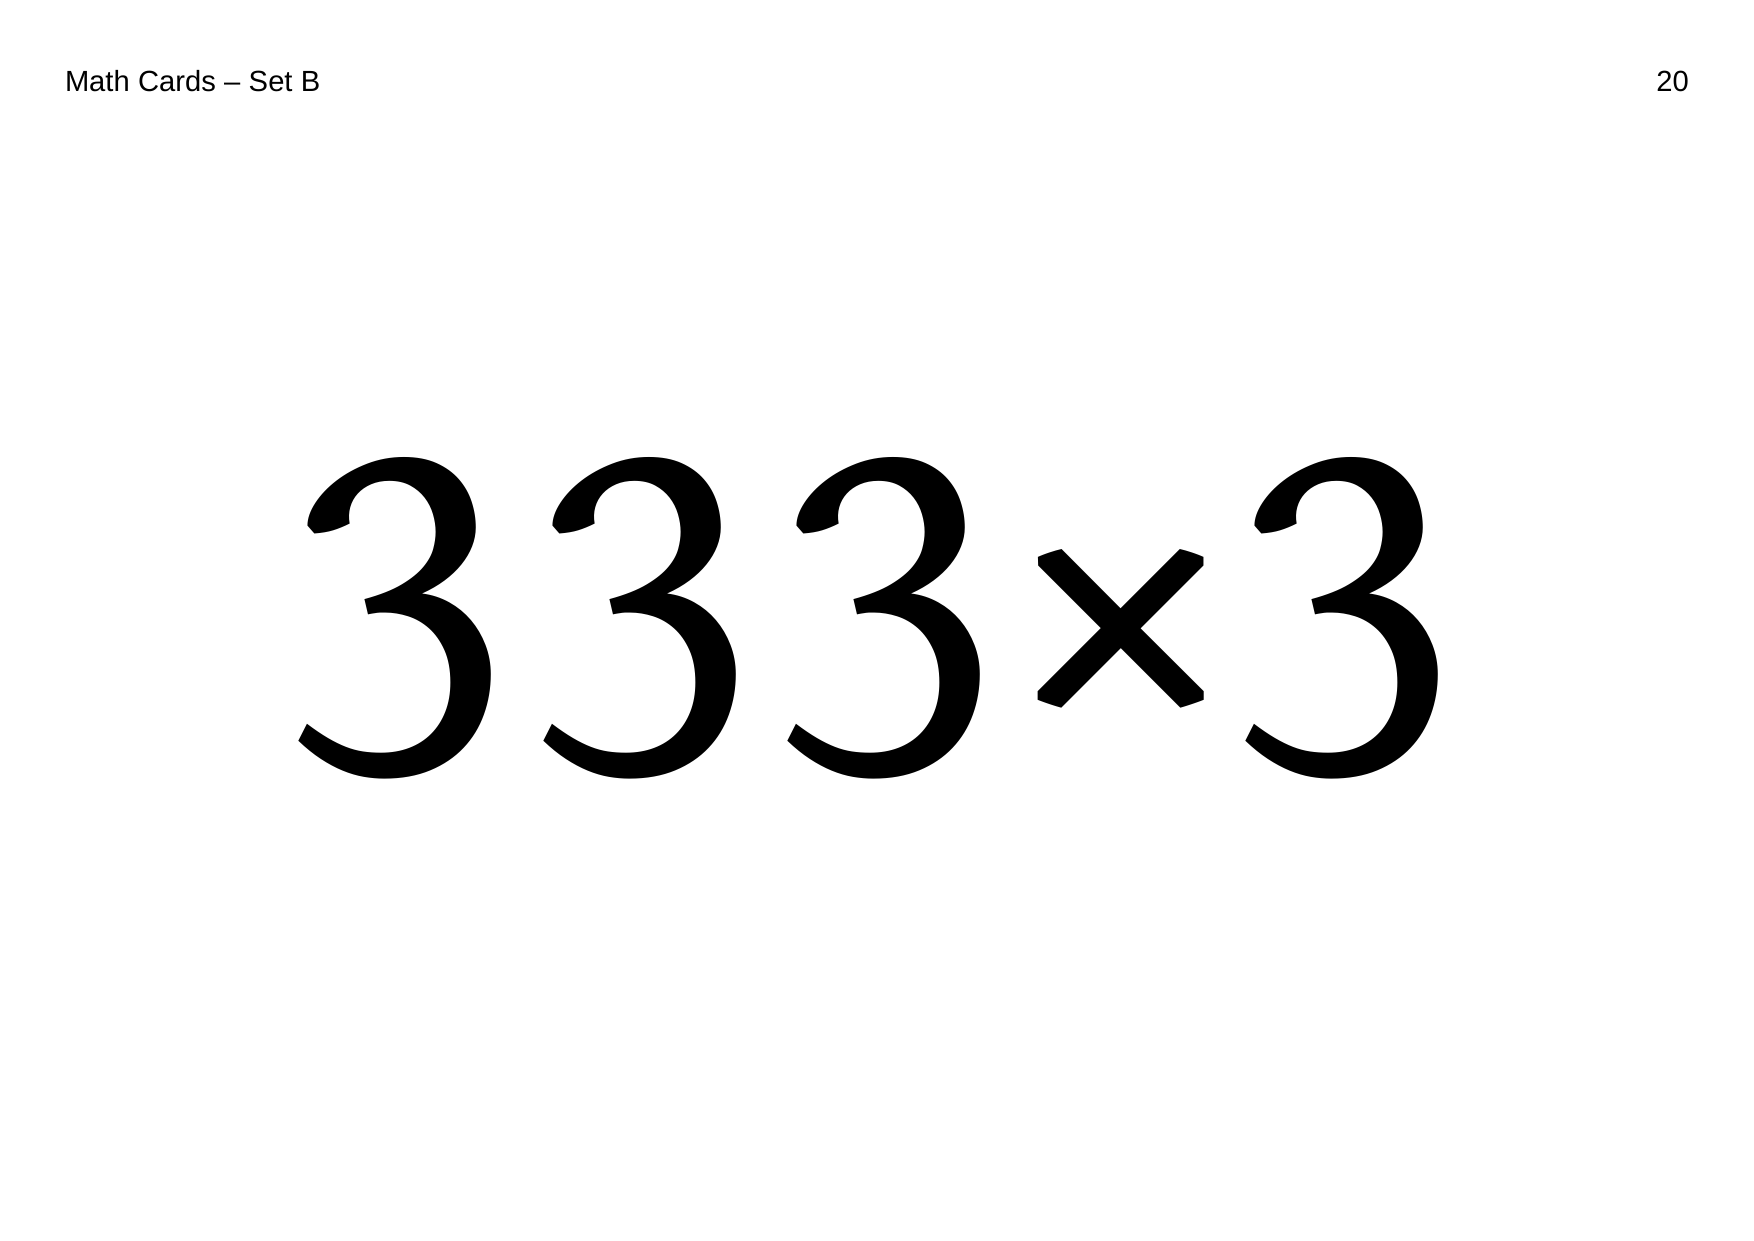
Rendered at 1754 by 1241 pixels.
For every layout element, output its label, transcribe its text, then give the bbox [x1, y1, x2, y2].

text_box Math Cards – Set B [59, 59, 328, 104]
text_box 20 [1650, 59, 1695, 104]
text_box 333×3 [275, 318, 1479, 922]
